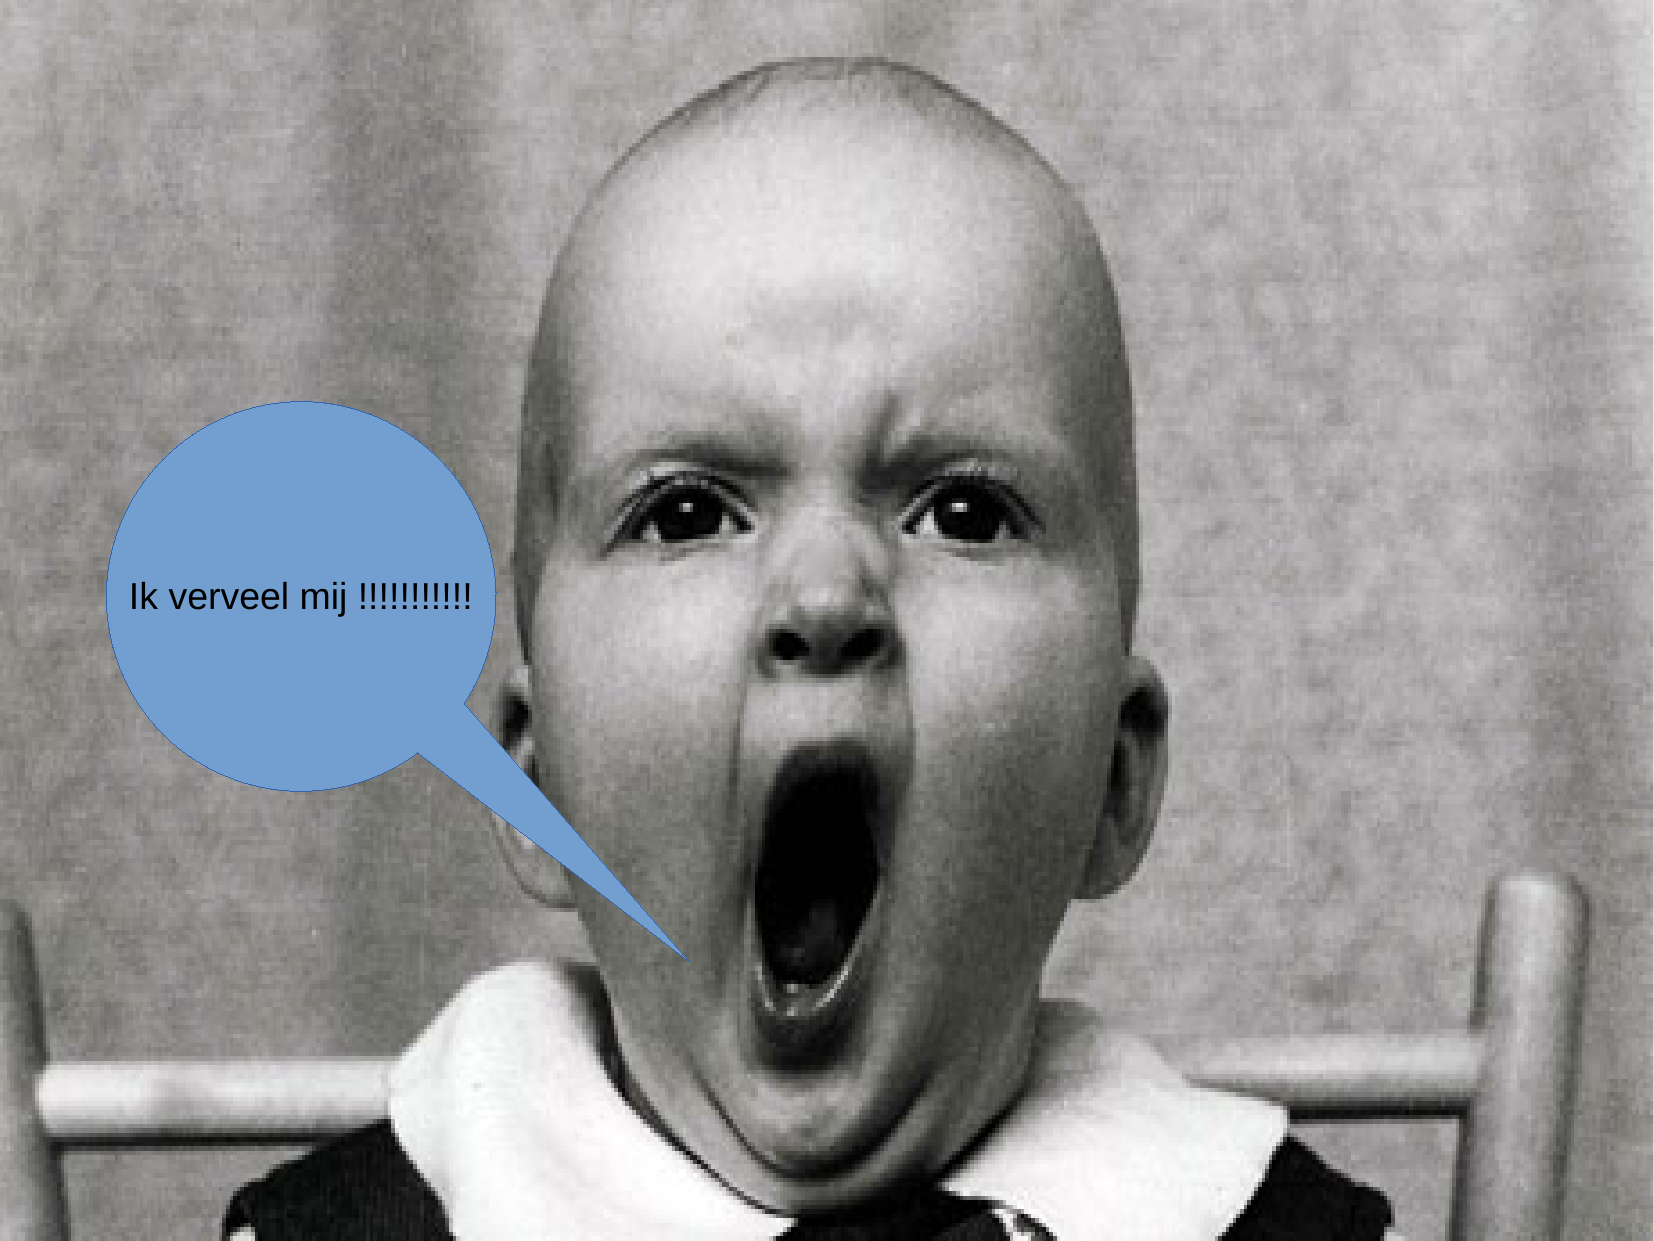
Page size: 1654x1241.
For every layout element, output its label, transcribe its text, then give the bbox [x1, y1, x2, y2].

picture [0, 0, 1654, 1241]
text_box Ik verveel mij !!!!!!!!!!! [106, 401, 690, 962]
